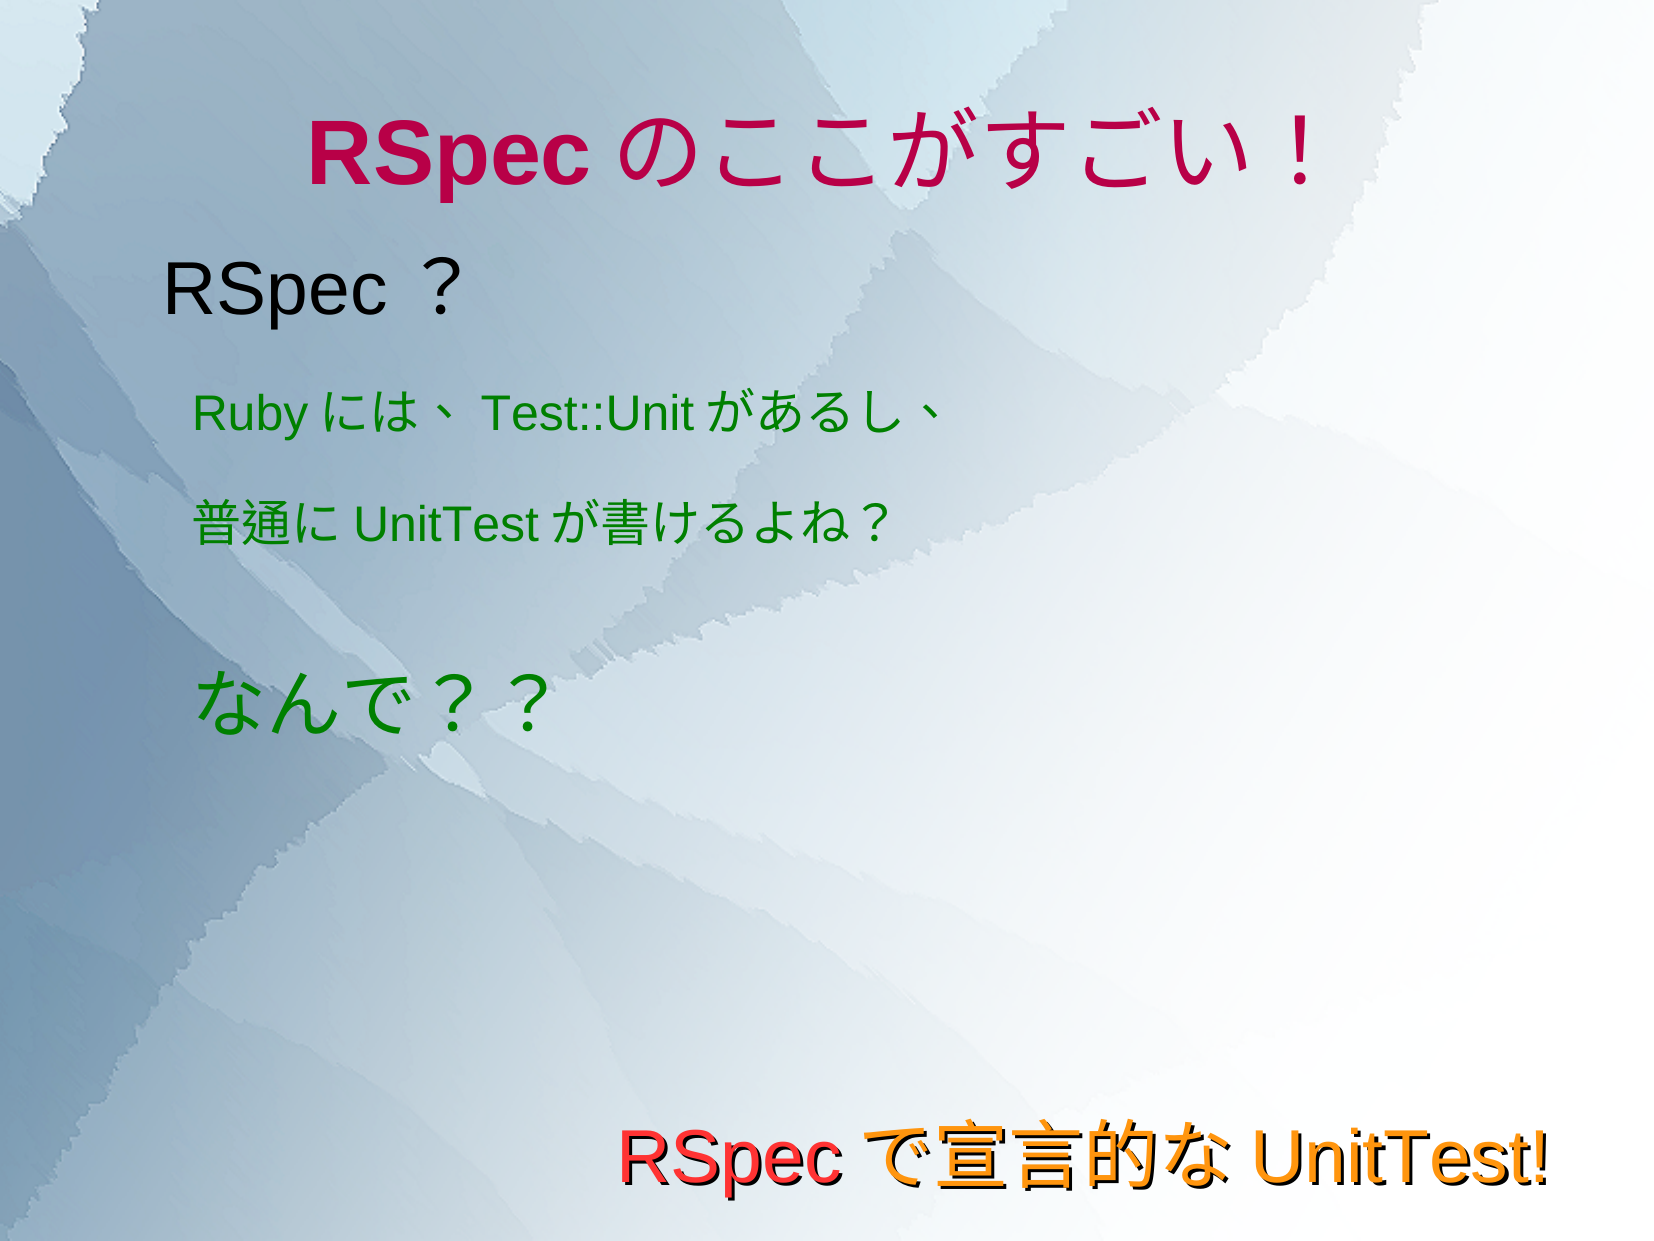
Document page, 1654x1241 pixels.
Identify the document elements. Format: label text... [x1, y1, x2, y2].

text_box RSpecで宣言的なUnitTest! [561, 1107, 1565, 1206]
picture [0, 0, 1654, 1241]
text_box Rubyには、Test::Unitがあるし、 普通にUnitTestが書けるよね？ なんで？？ [177, 377, 1565, 756]
text_box RSpec？ [147, 238, 502, 338]
title RSpecのここがすごい！ [82, 56, 1571, 250]
